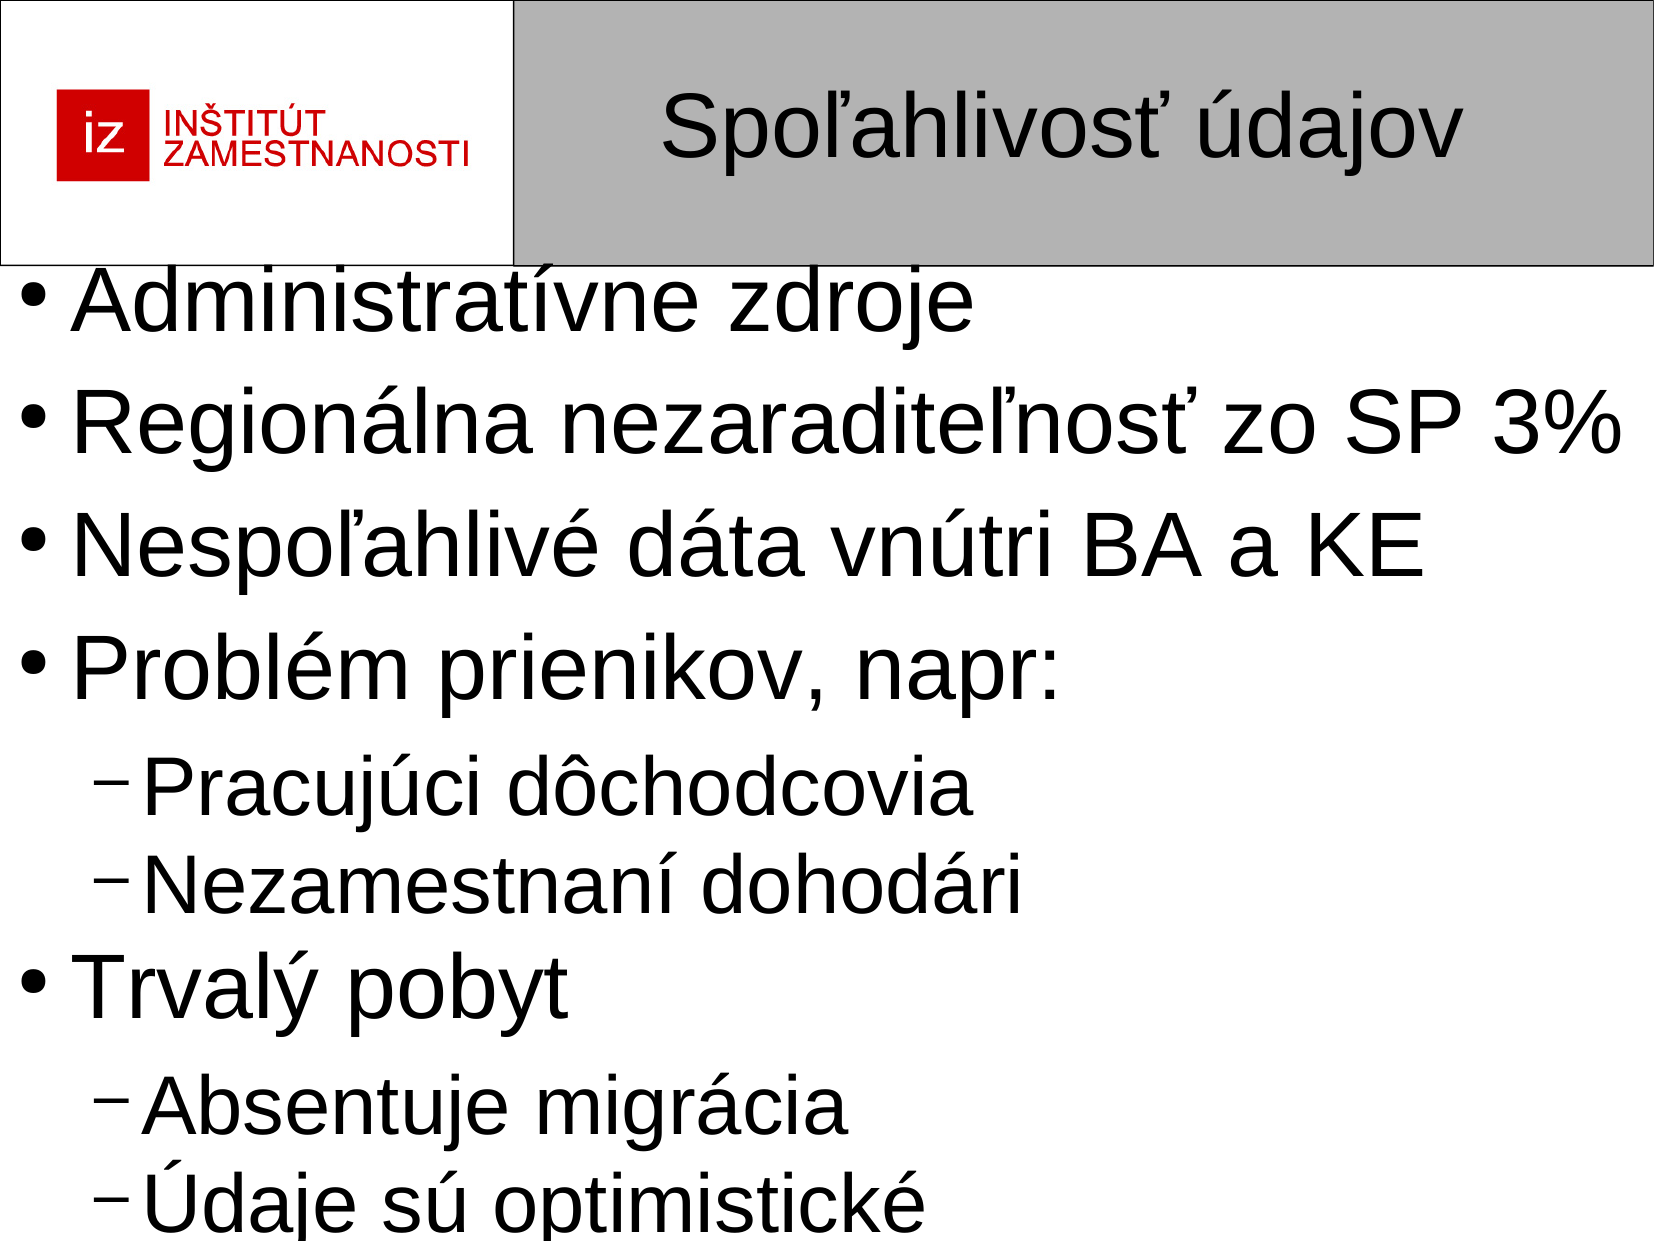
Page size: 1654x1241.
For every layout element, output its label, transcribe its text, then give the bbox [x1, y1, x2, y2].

title Spoľahlivosť údajov [561, 29, 1565, 237]
list Administratívne zdroje Regionálna nezaraditeľnosť zo SP 3% Nespoľahlivé dáta vnútri BA a KE Problém prienikov, napr: Pracujúci dôchodcovia Nezamestnaní dohodári Trvalý pobyt Absentuje migrácia Údaje sú optimistické [0, 265, 1654, 1241]
picture [5, 8, 512, 257]
